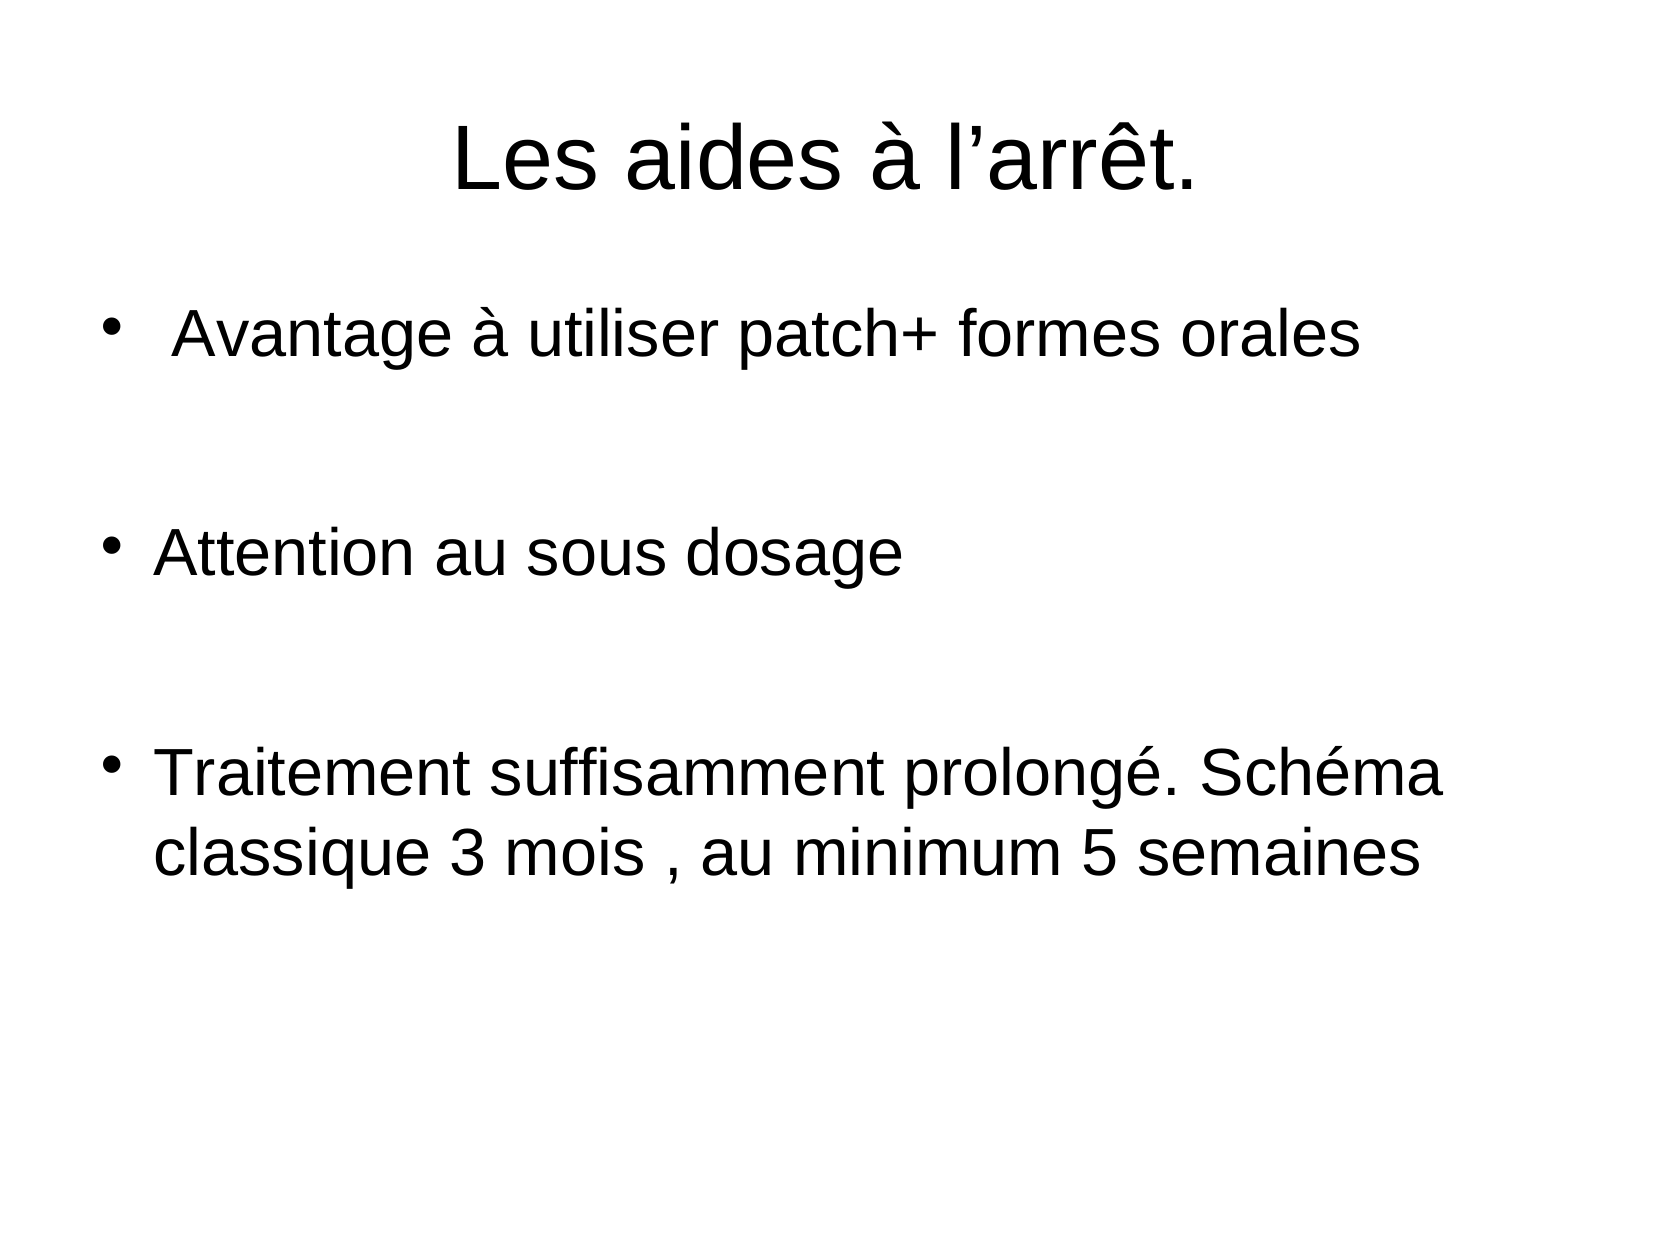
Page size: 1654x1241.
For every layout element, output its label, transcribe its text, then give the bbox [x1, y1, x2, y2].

text_box Avantage à utiliser patch+ formes orales Attention au sous dosage Traitement suffisamment prolongé. Schéma classique 3 mois , au minimum 5 semaines [82, 290, 1571, 1009]
text_box Les aides à l’arrêt. [82, 49, 1571, 256]
